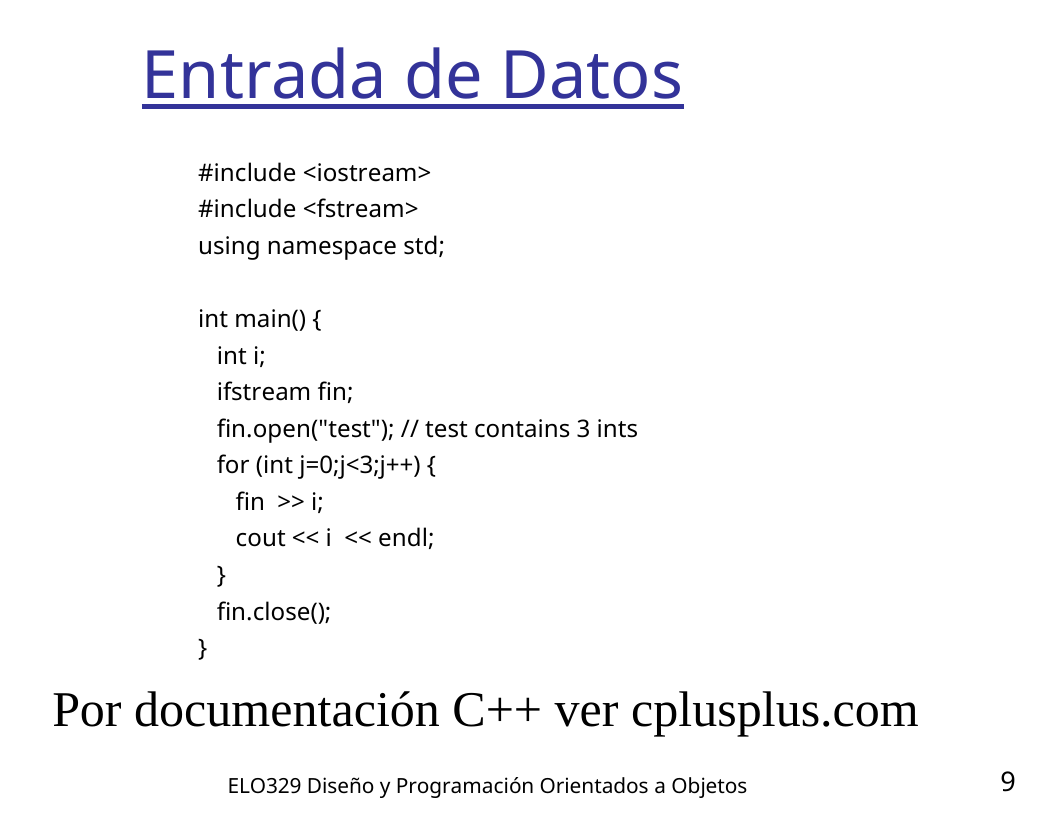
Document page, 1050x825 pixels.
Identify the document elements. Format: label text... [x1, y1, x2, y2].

title Entrada de Datos [131, 3, 1026, 124]
list #include <iostream> #include <fstream> using namespace std; int main() { int i; ifstream fin; fin.open("test"); // test contains 3 ints for (int j=0;j<3;j++) { fin >> i; cout << i << endl; } fin.close(); } [187, 150, 1024, 676]
text_box Por documentación C++ ver cplusplus.com [37, 675, 938, 751]
